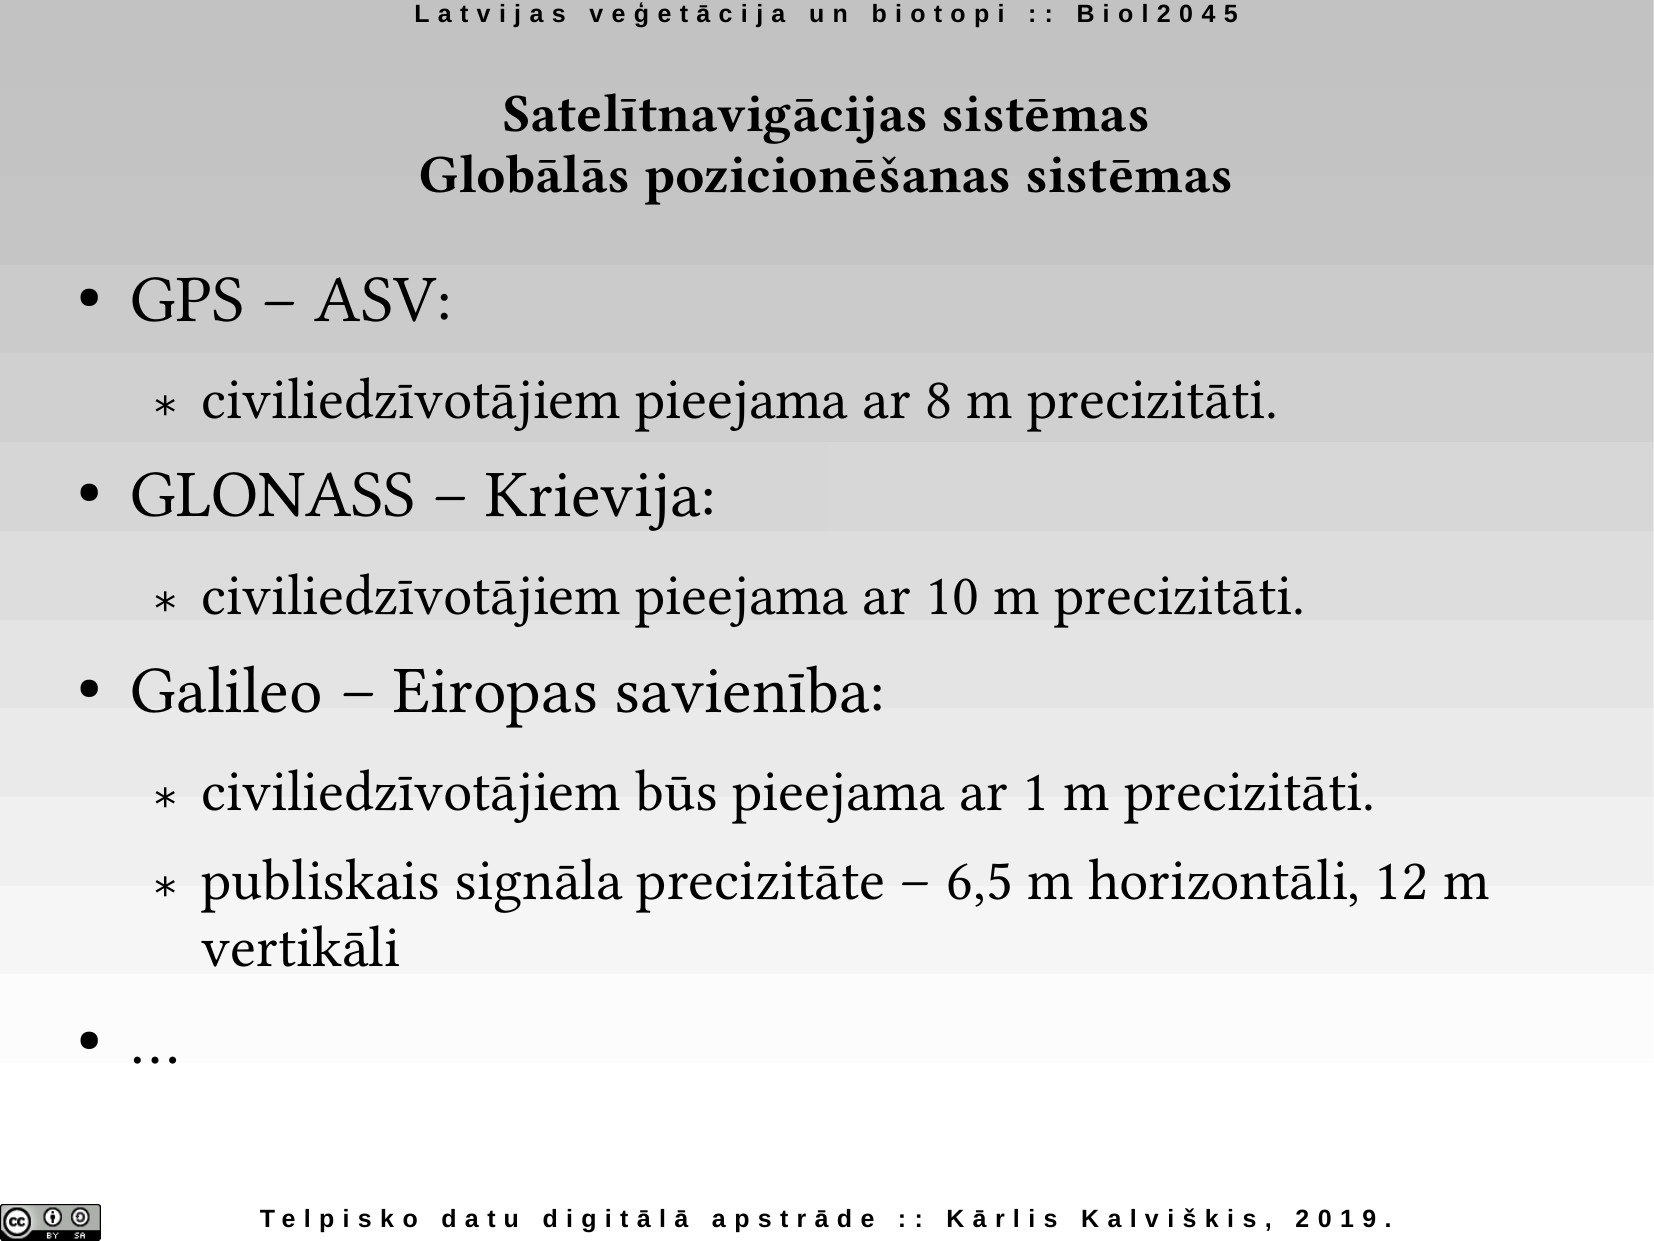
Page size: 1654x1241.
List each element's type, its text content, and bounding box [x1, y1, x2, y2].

list GPS – ASV: civiliedzīvotājiem pieejama ar 8 m precizitāti. GLONASS – Krievija: civiliedzīvotājiem pieejama ar 10 m precizitāti. Galileo – Eiropas savienība: civiliedzīvotājiem būs pieejama ar 1 m precizitāti. publiskais signāla precizitāte – 6,5 m horizontāli, 12 m vertikāli … [59, 261, 1596, 1163]
picture [0, 287, 1654, 1241]
title Satelītnavigācijas sistēmas Globālās pozicionēšanas sistēmas [0, 1, 1654, 287]
